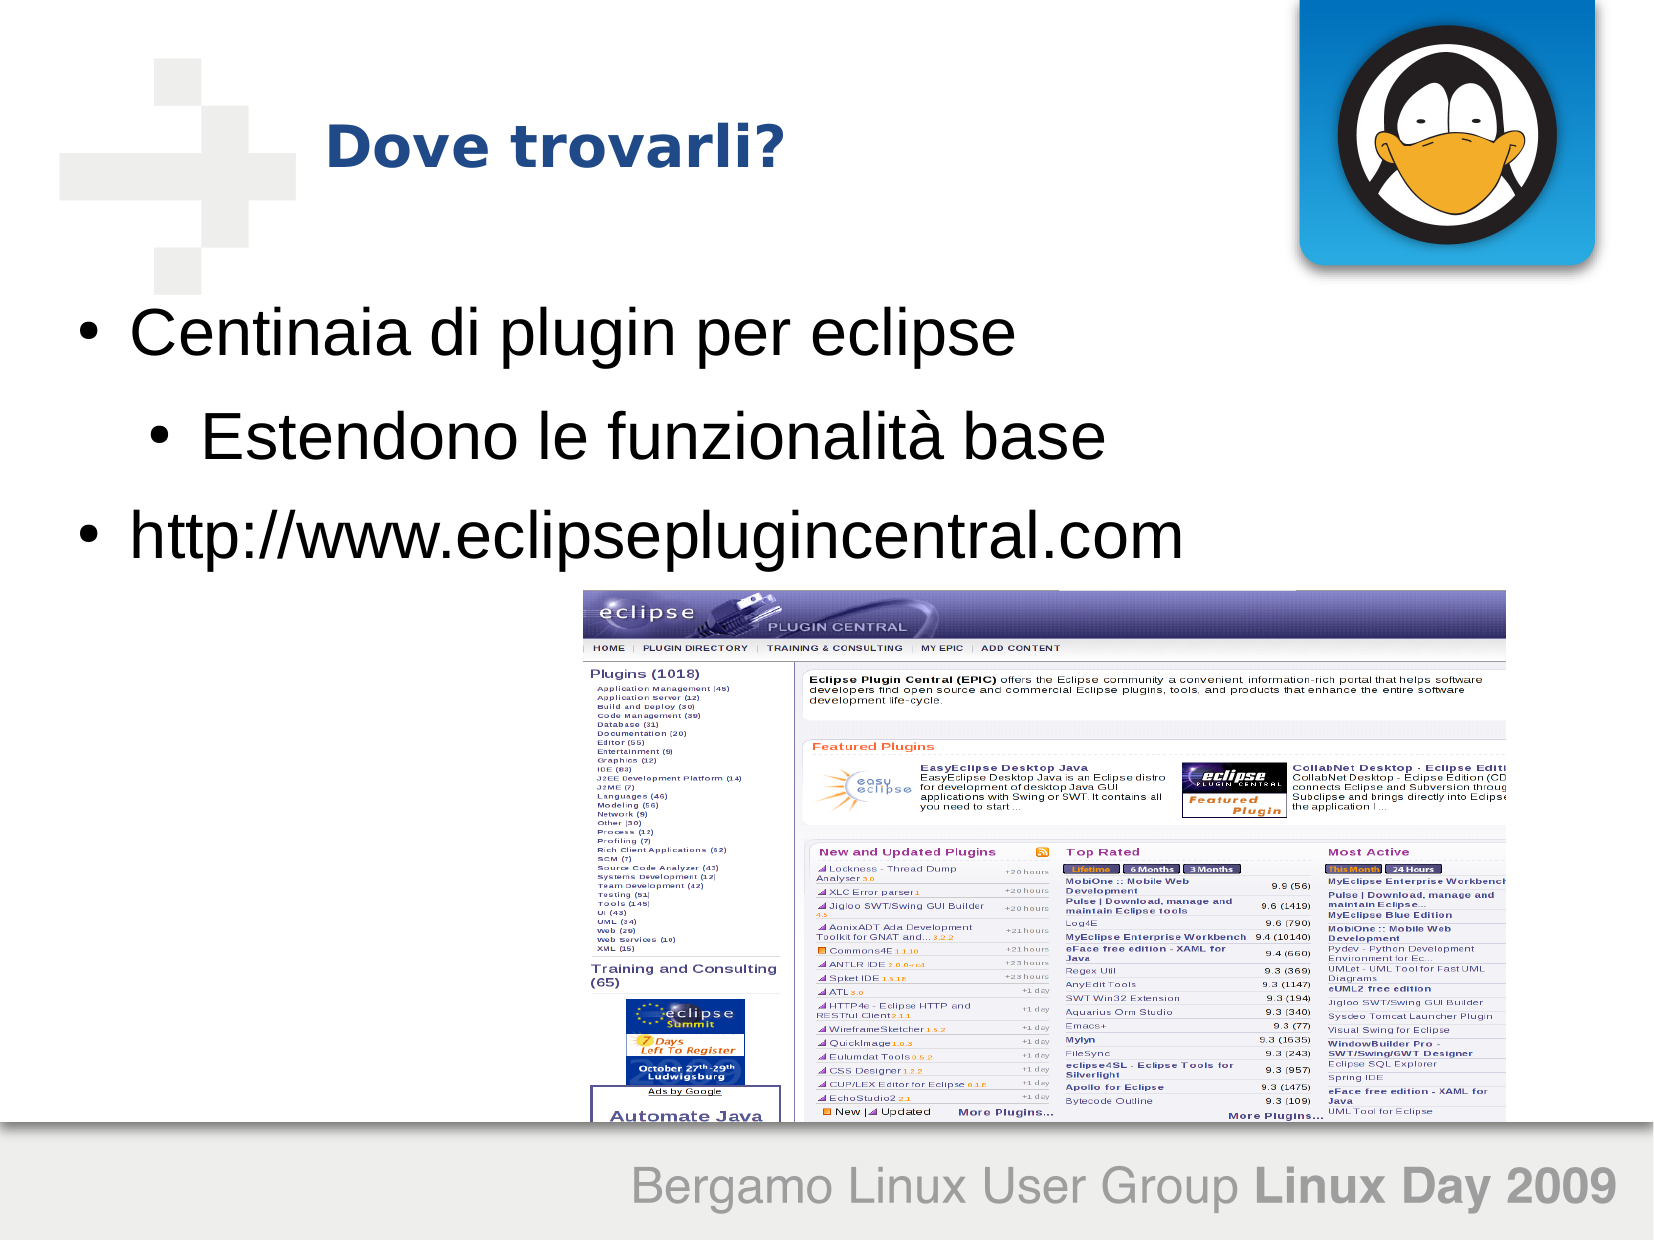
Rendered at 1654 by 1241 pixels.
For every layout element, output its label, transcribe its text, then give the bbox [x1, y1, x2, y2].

picture [0, 0, 1654, 1240]
list Centinaia di plugin per eclipse Estendono le funzionalità base http://www.eclipseplugincentral.com [59, 295, 1595, 1078]
title Dove trovarli? [324, 66, 1247, 229]
